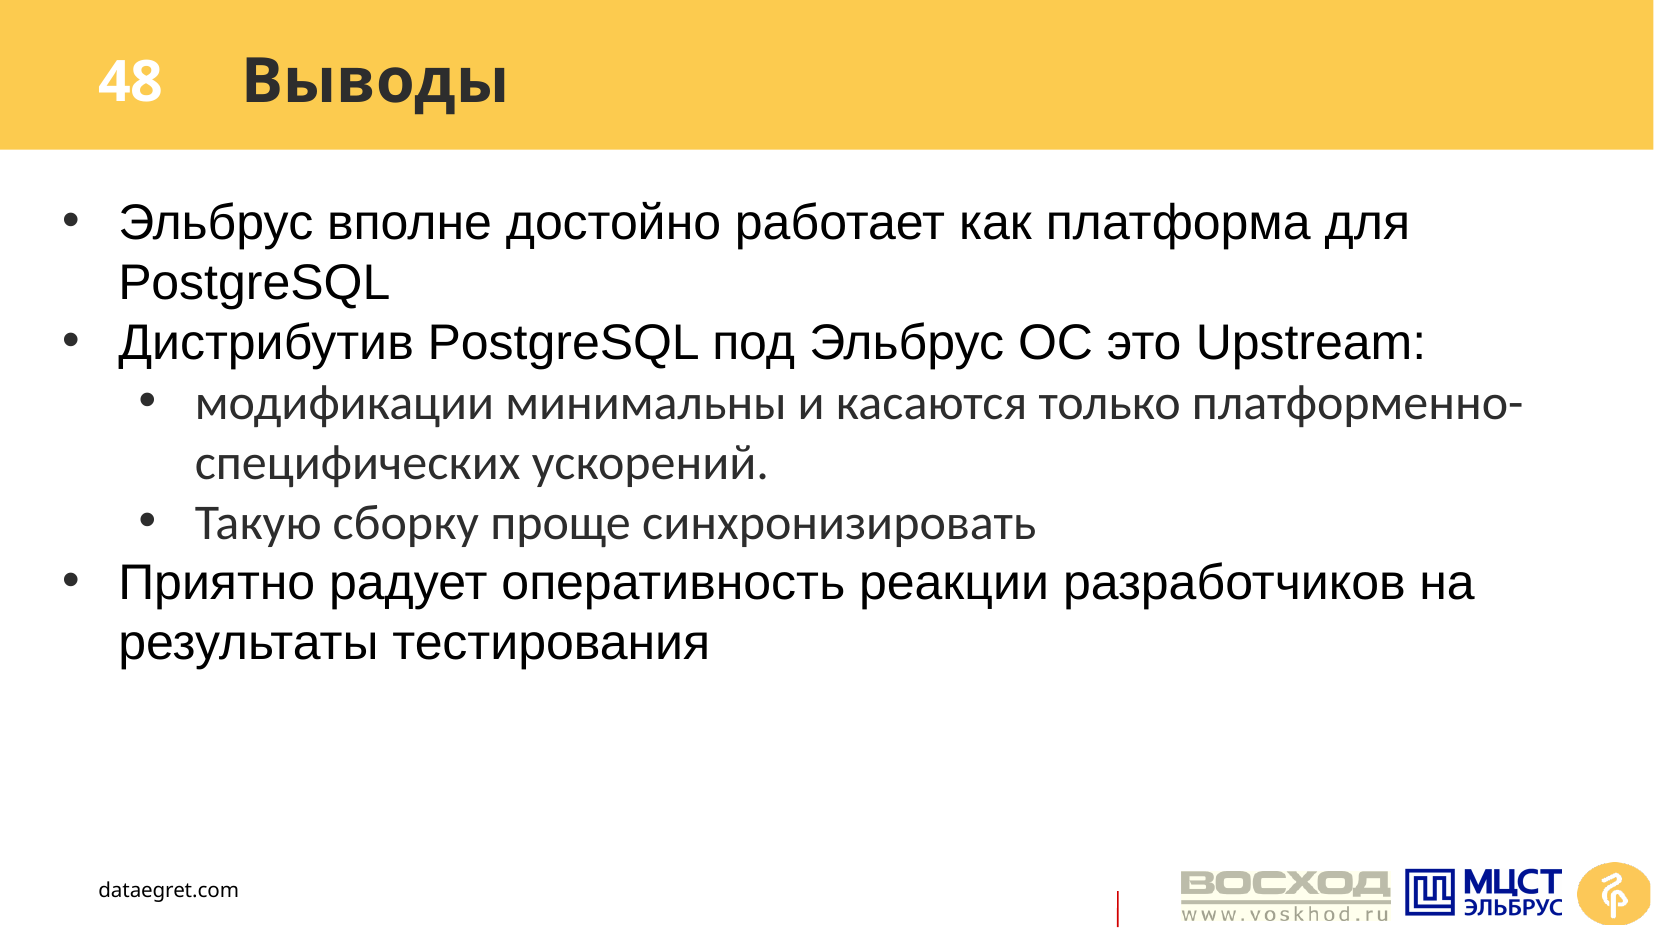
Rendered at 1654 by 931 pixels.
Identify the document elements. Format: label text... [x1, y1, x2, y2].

list dataegret.com [83, 872, 889, 910]
text_box Эльбрус вполне достойно работает как платформа для PostgreSQL Дистрибутив PostgreSQL под Эльбрус ОС это Upstream: модификации минимальны и касаются только платформенно-специфических ускорений. Такую сборку проще синхронизировать Приятно радует оперативность реакции разработчиков на результаты тестирования [47, 181, 1569, 678]
text_box 48 [83, 44, 216, 122]
picture [1577, 862, 1651, 925]
picture [1181, 871, 1391, 921]
title Выводы [226, 44, 1569, 122]
picture [1402, 868, 1562, 916]
